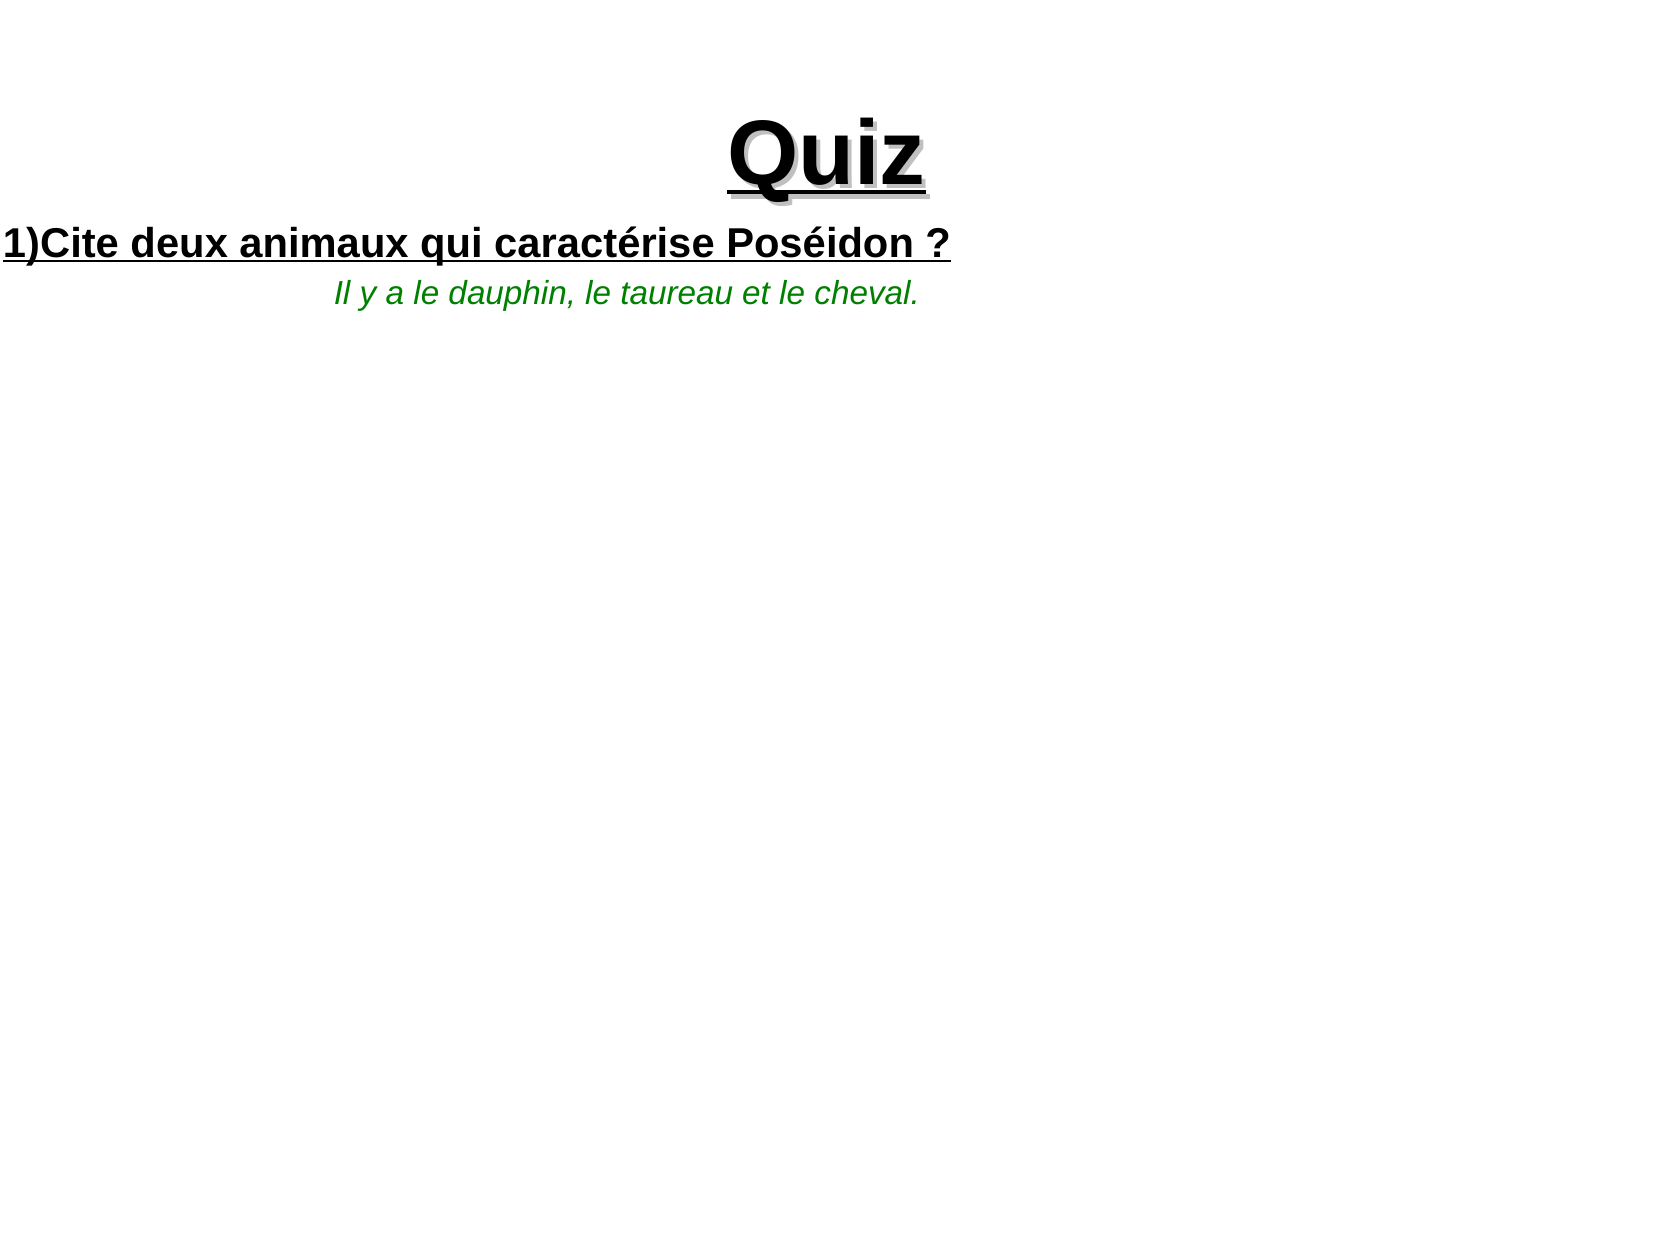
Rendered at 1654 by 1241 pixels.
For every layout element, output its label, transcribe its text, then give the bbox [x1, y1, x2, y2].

text_box Il y a le dauphin, le taureau et le cheval. [318, 266, 1654, 319]
text_box 1)Cite deux animaux qui caractérise Poséidon ? [0, 212, 1536, 275]
title Quiz [82, 49, 1571, 257]
